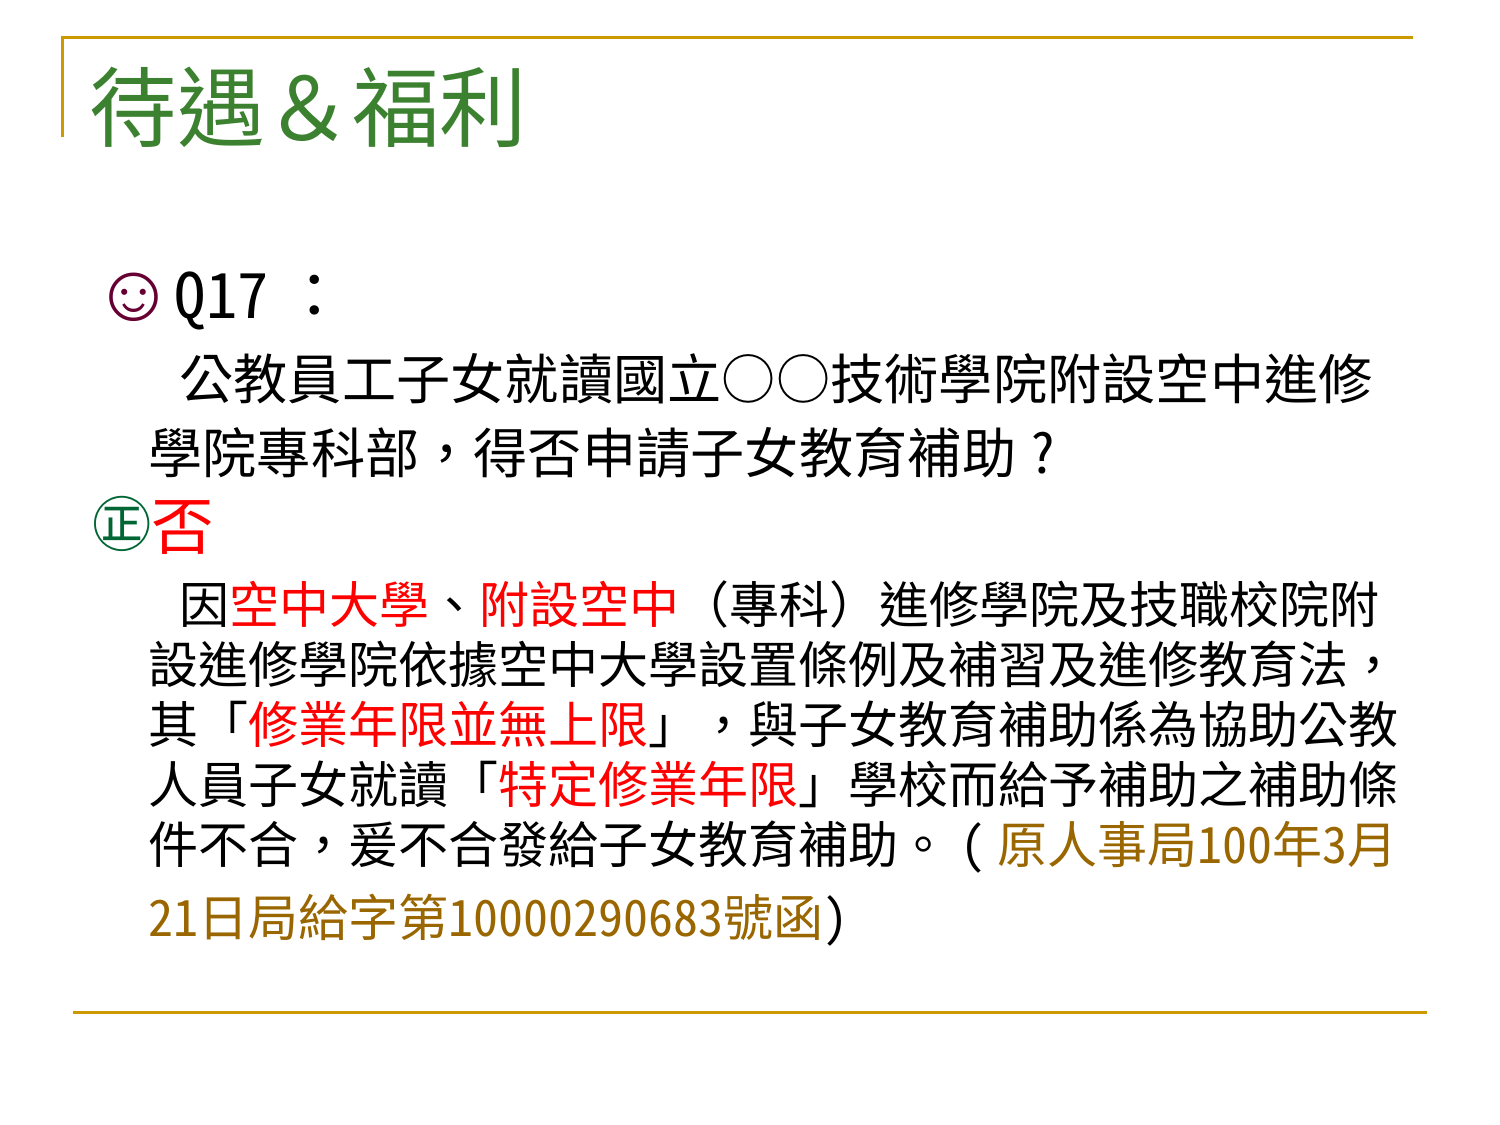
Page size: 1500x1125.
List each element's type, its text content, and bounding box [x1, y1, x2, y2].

list Q17： 公教員工子女就讀國立○○技術學院附設空中進修學院專科部，得否申請子女教育補助? 否 因空中大學、附設空中（專科）進修學院及技職校院附設進修學院依據空中大學設置條例及補習及進修教育法，其「修業年限並無上限」，與子女教育補助係為協助公教人員子女就讀「特定修業年限」學校而給予補助之補助條件不合，爰不合發給子女教育補助。(原人事局100年3月21日局給字第10000290683號函) [77, 262, 1428, 1005]
title 待遇＆福利 [75, 45, 1426, 233]
